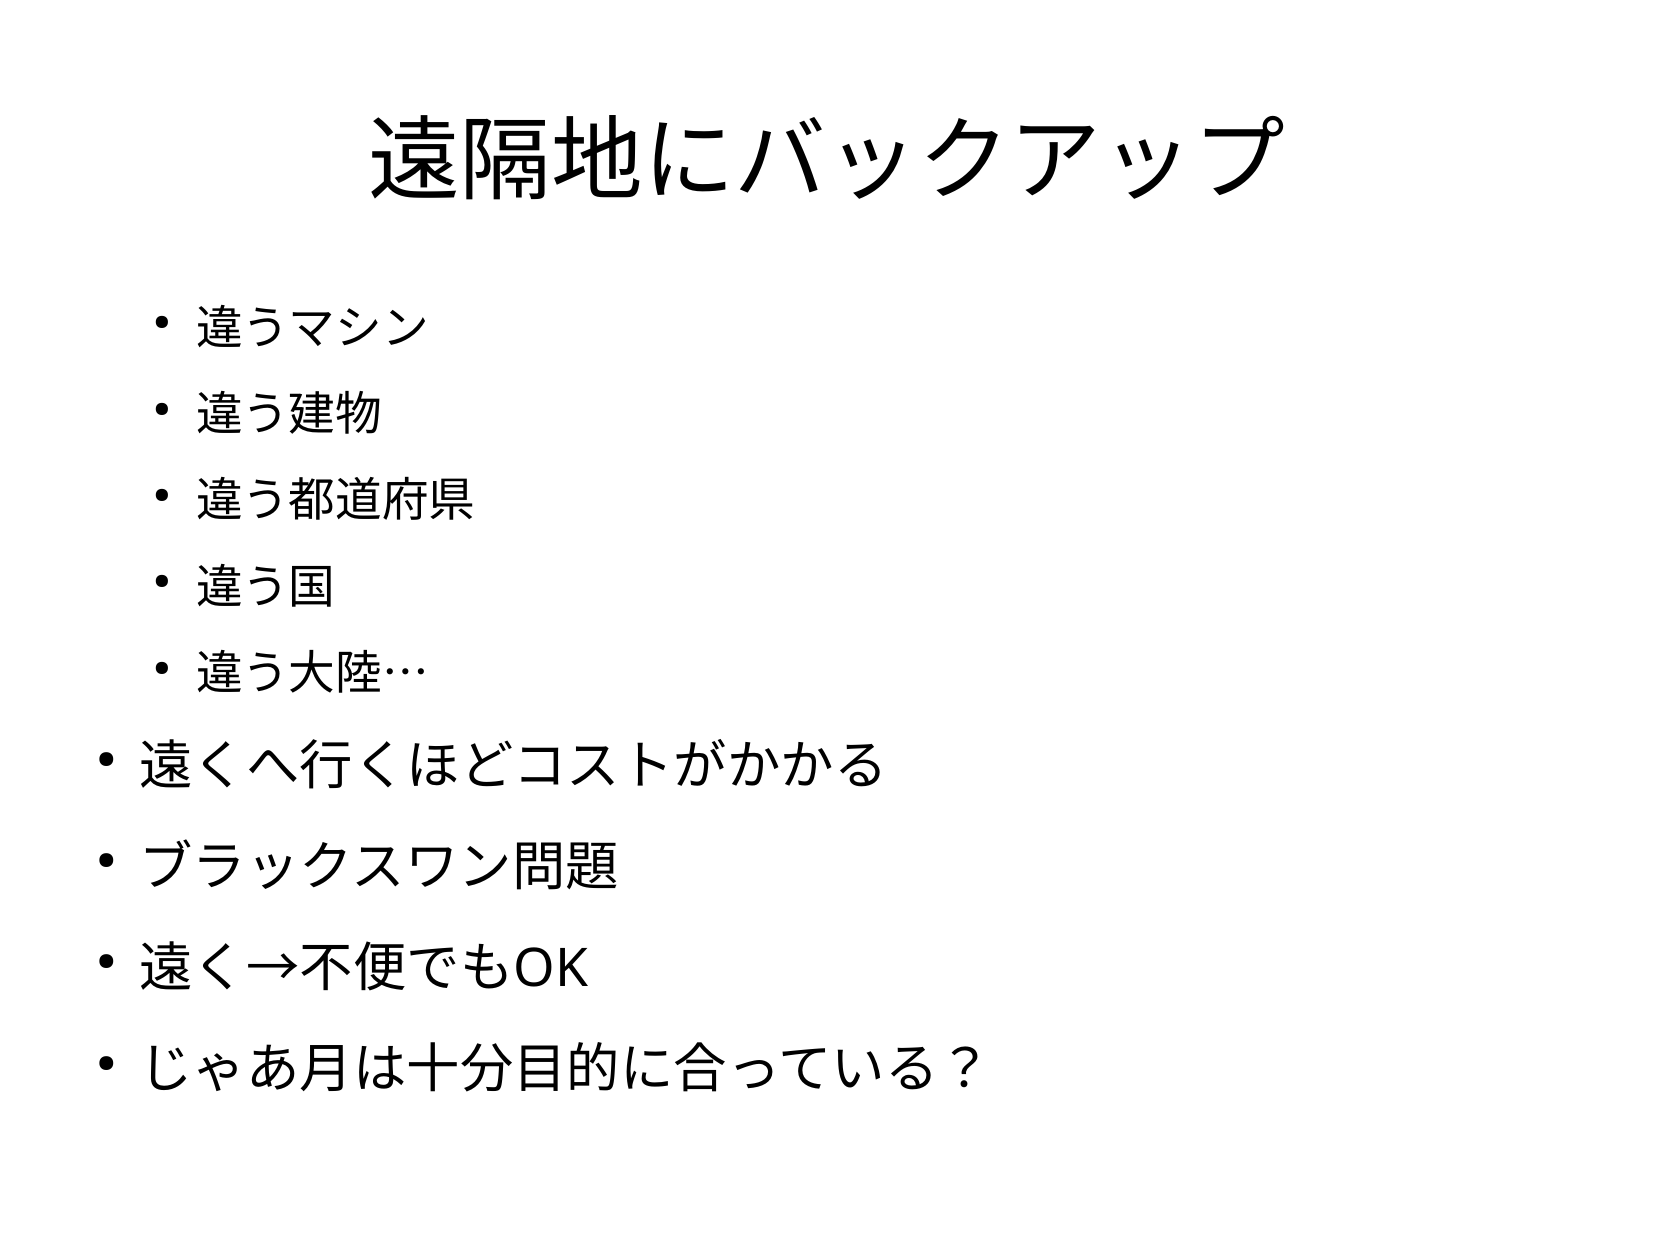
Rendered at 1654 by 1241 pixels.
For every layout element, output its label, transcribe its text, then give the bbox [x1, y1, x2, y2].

title 遠隔地にバックアップ [82, 56, 1571, 250]
list 違うマシン 違う建物 違う都道府県 違う国 違う大陸… 遠くへ行くほどコストがかかる ブラックスワン問題 遠く→不便でもOK じゃあ月は十分目的に合っている？ [82, 290, 1571, 1109]
